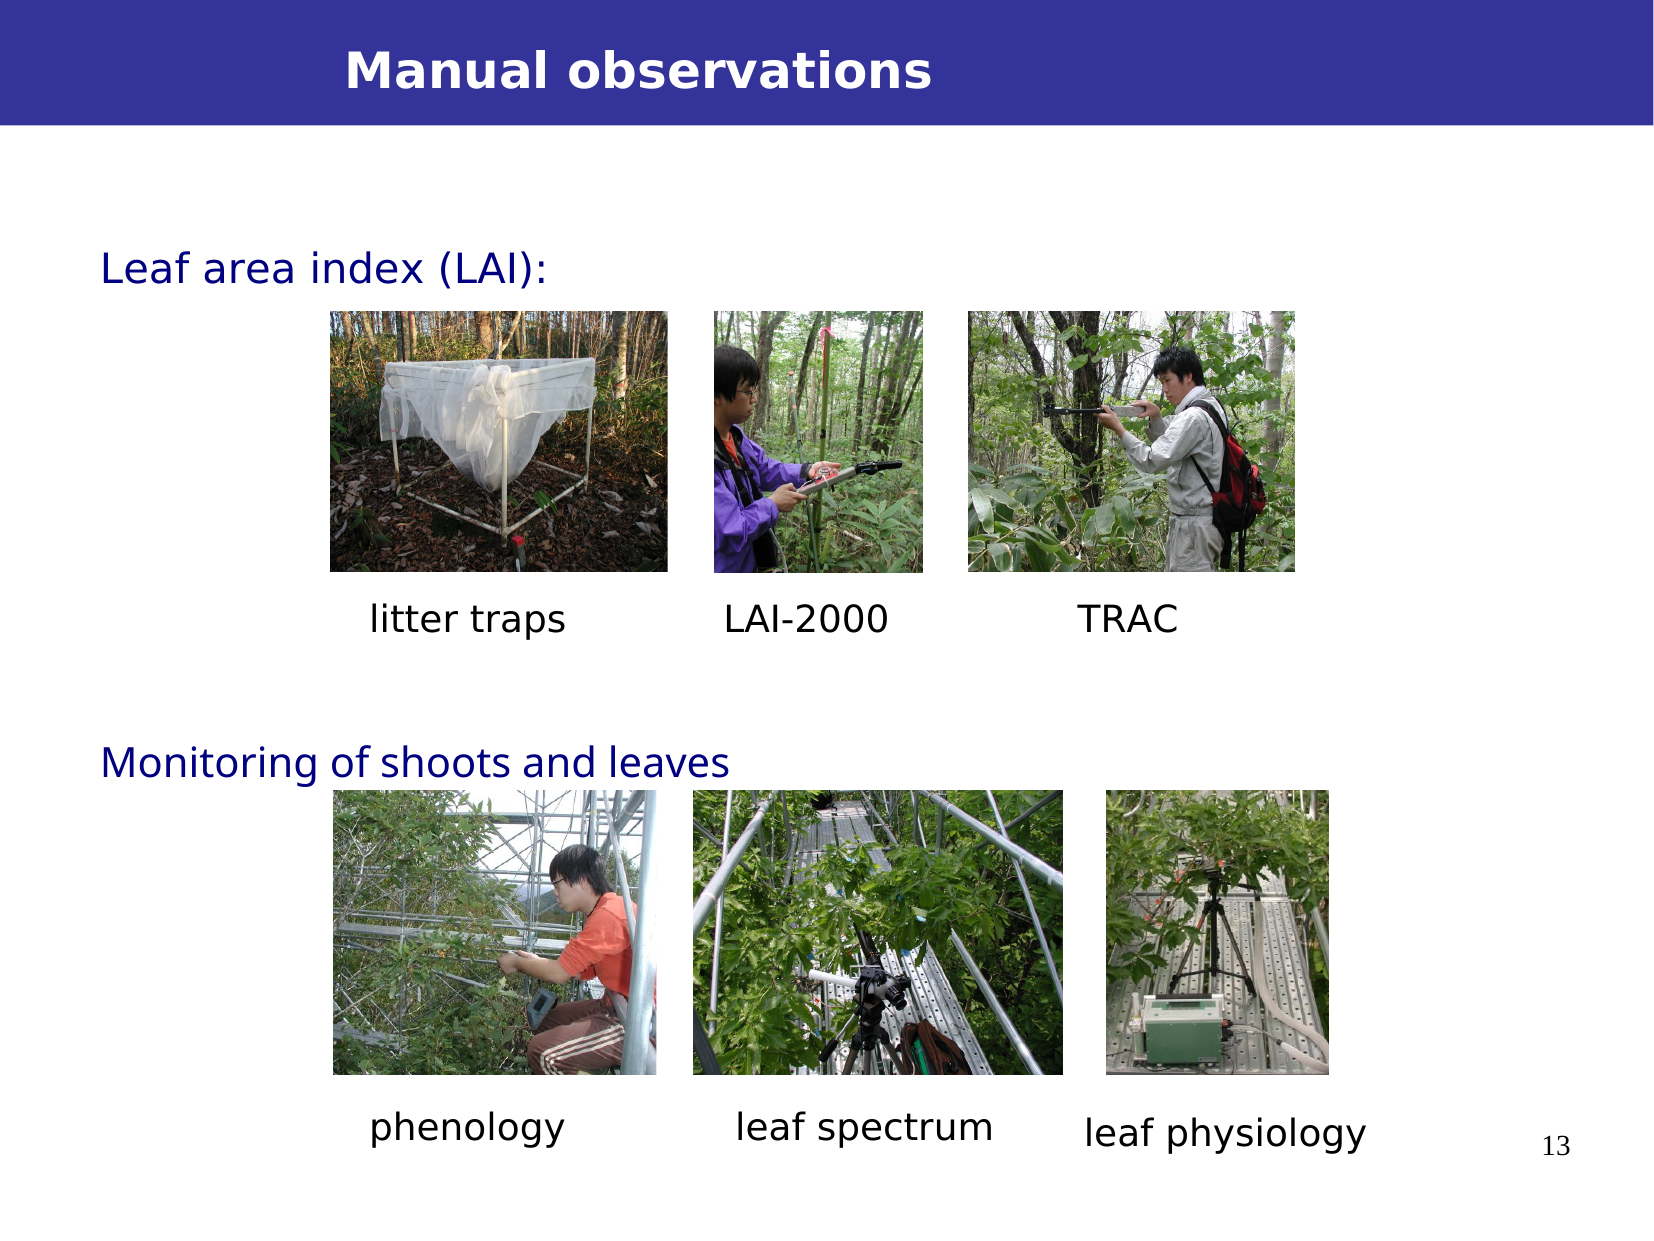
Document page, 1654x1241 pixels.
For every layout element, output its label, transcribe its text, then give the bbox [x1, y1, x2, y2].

picture [968, 311, 1295, 572]
picture [1106, 790, 1329, 1075]
text_box Monitoring of shoots and leaves [83, 696, 1152, 799]
text_box Manual observations [330, 34, 949, 108]
text_box litter traps [354, 590, 650, 649]
text_box phenology [354, 1098, 650, 1157]
picture [330, 324, 668, 572]
text_box [0, 0, 1654, 126]
text_box leaf spectrum [720, 1098, 1075, 1157]
text_box Leaf area index (LAI): [83, 212, 1152, 324]
text_box LAI-2000 [708, 590, 975, 649]
text_box TRAC [1062, 590, 1418, 649]
picture [693, 799, 1063, 1075]
picture [333, 799, 657, 1075]
picture [714, 324, 923, 573]
text_box leaf physiology [1068, 1104, 1418, 1163]
